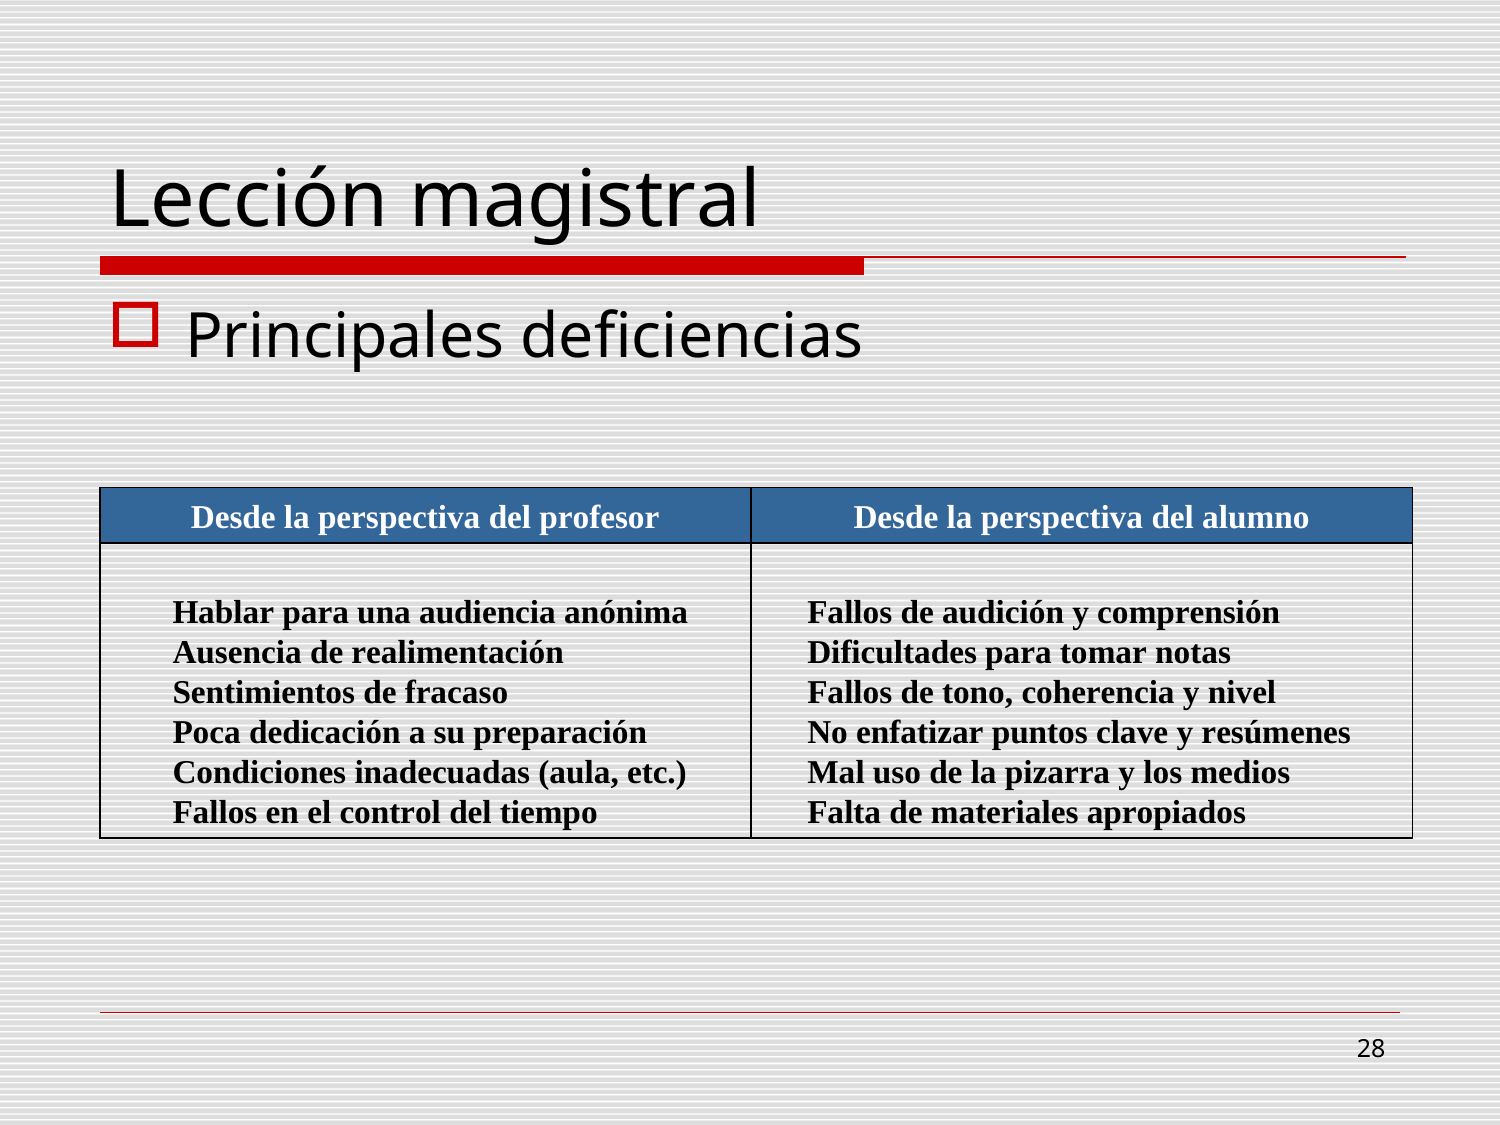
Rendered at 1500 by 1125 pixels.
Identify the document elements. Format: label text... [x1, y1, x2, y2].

title Lección magistral [94, 49, 1407, 250]
picture [0, 0, 1500, 1125]
table_header Desde la perspectiva del alumno [752, 488, 1412, 542]
list Principales deficiencias [92, 287, 1406, 463]
table_header Desde la perspectiva del profesor [101, 488, 750, 542]
text_box <número> [1074, 1024, 1401, 1103]
table_cell Hablar para una audiencia anónima Ausencia de realimentación Sentimientos de fracaso Poca dedicación a su preparación Condiciones inadecuadas (aula, etc.) Fallos en el control del tiempo [101, 544, 750, 837]
table_cell Fallos de audición y comprensión Dificultades para tomar notas Fallos de tono, coherencia y nivel No enfatizar puntos clave y resúmenes Mal uso de la pizarra y los medios Falta de materiales apropiados [752, 544, 1412, 837]
